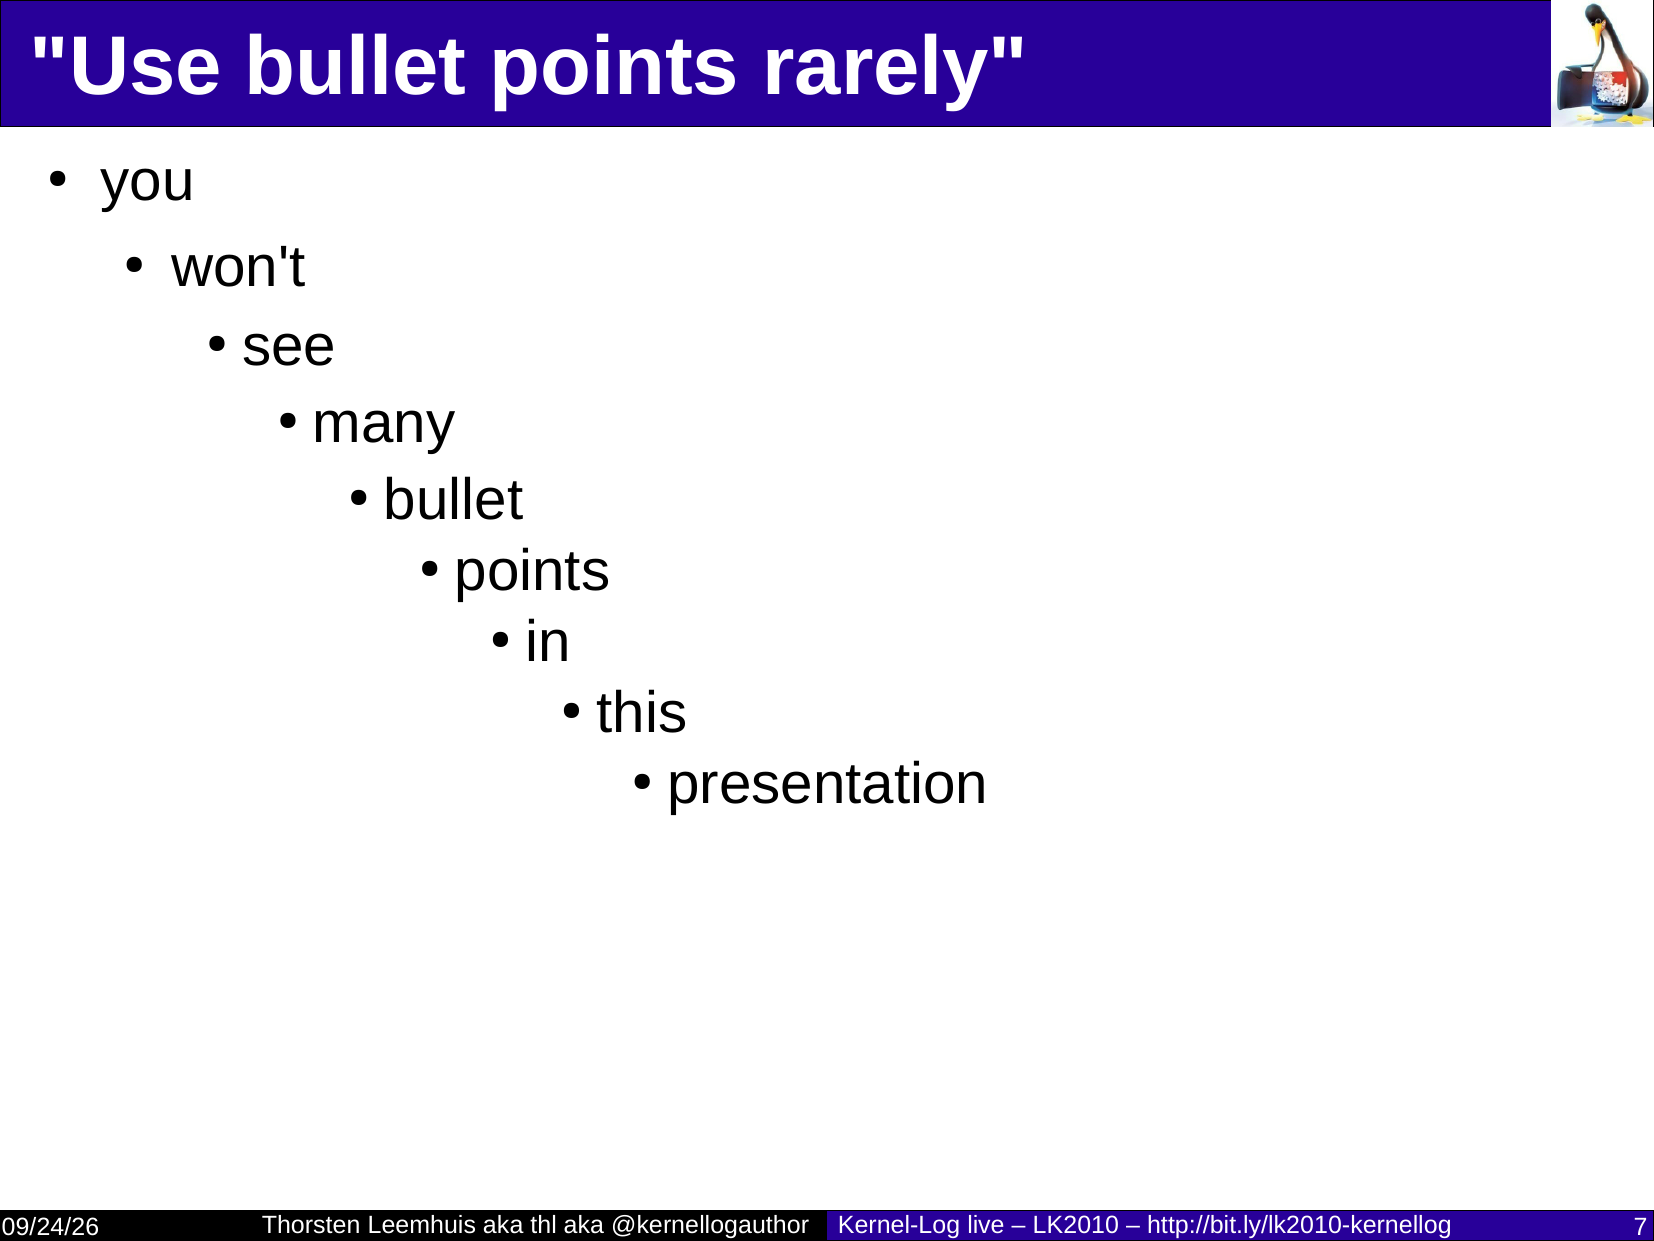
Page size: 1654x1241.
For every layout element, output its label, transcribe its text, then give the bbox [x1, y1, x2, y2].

title "Use bullet points rarely" [29, 19, 1535, 113]
list you won't see many bullet points in this presentation [29, 147, 1625, 1182]
picture [1551, 0, 1653, 127]
